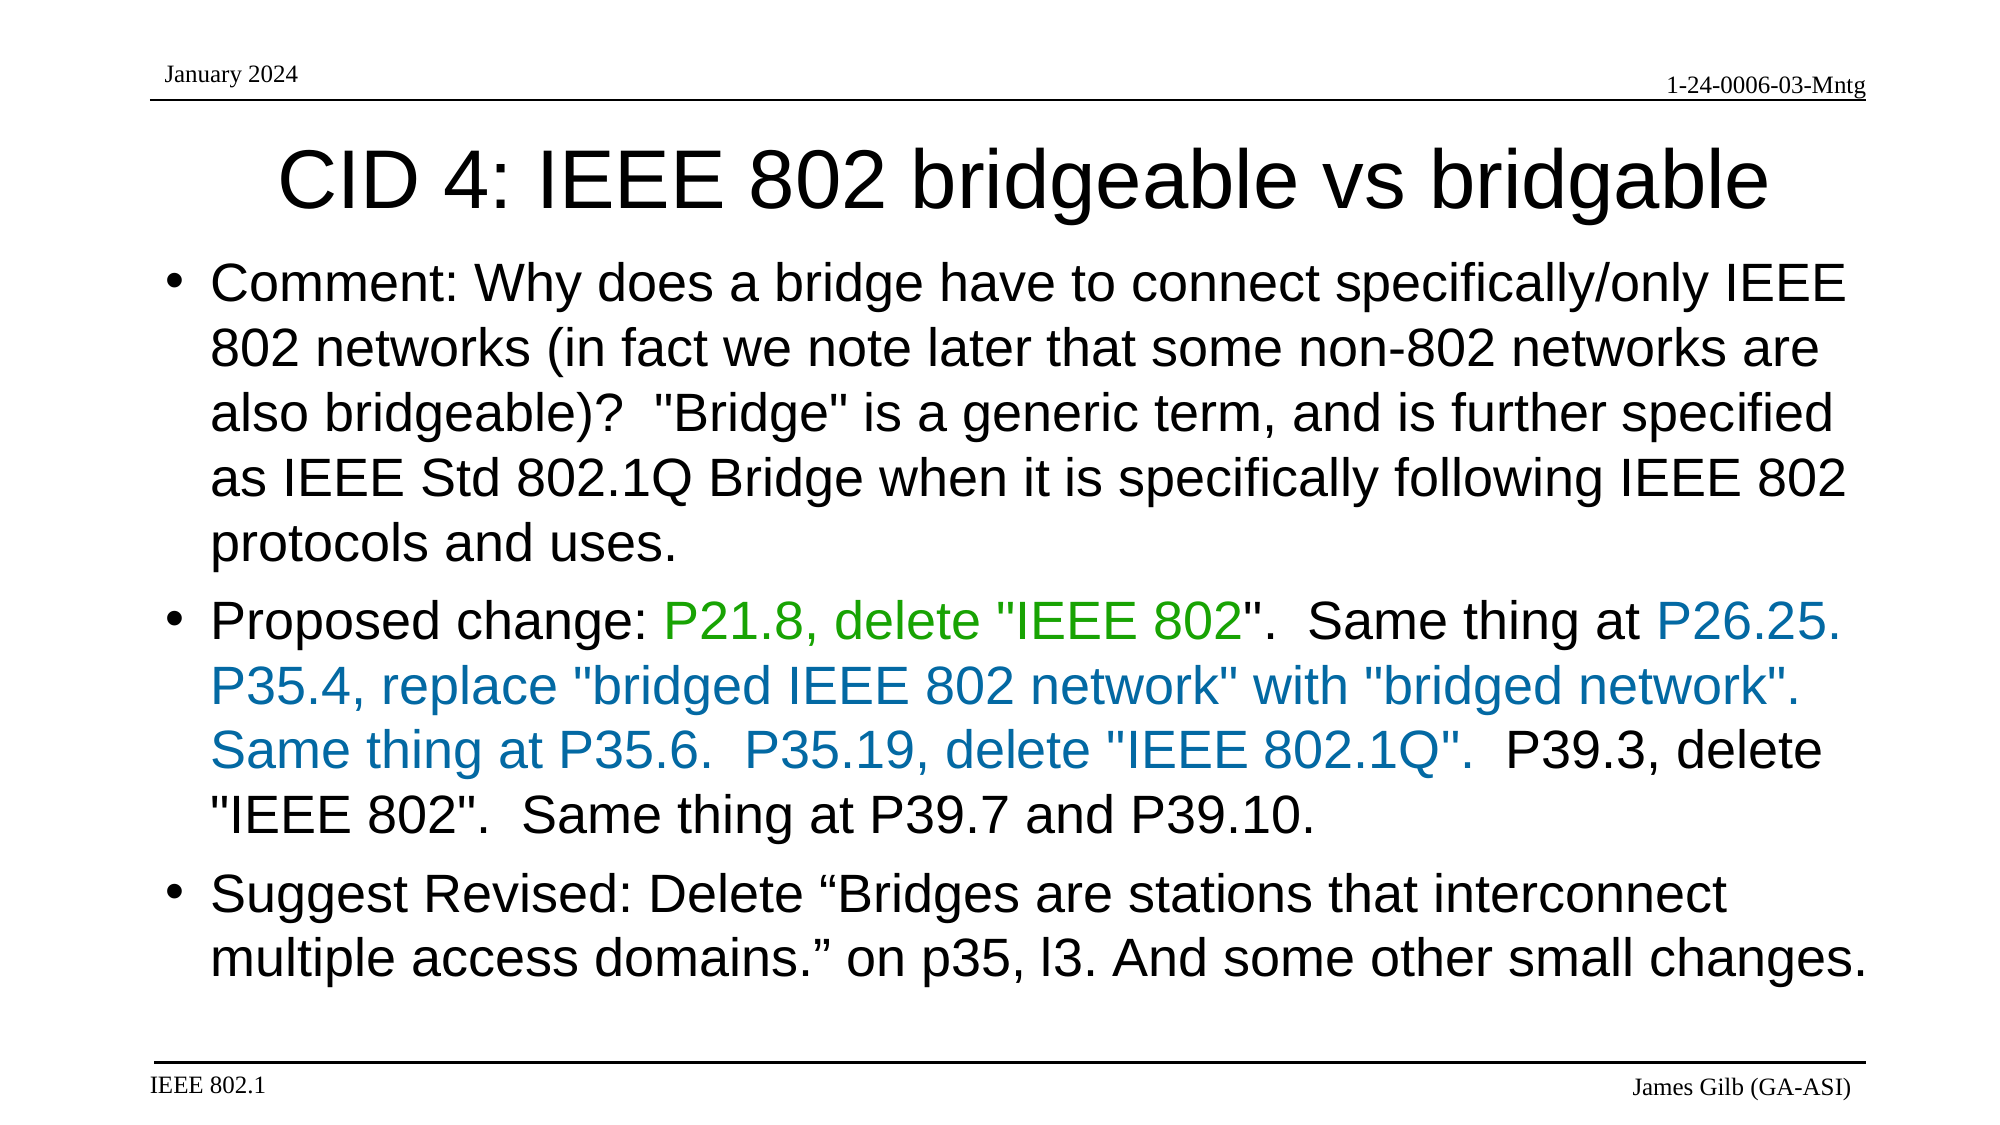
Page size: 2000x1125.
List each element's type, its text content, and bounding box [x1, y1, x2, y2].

title CID 4: IEEE 802 bridgeable vs bridgable [149, 112, 1900, 238]
list Comment: Why does a bridge have to connect specifically/only IEEE 802 networks (in fact we note later that some non-802 networks are also bridgeable)? "Bridge" is a generic term, and is further specified as IEEE Std 802.1Q Bridge when it is specifically following IEEE 802 protocols and uses. Proposed change: P21.8, delete "IEEE 802". Same thing at P26.25. P35.4, replace "bridged IEEE 802 network" with "bridged network". Same thing at P35.6. P35.19, delete "IEEE 802.1Q". P39.3, delete "IEEE 802". Same thing at P39.7 and P39.10. Suggest Revised: Delete “Bridges are stations that interconnect multiple access domains.” on p35, l3. And some other small changes. [149, 239, 1900, 1051]
